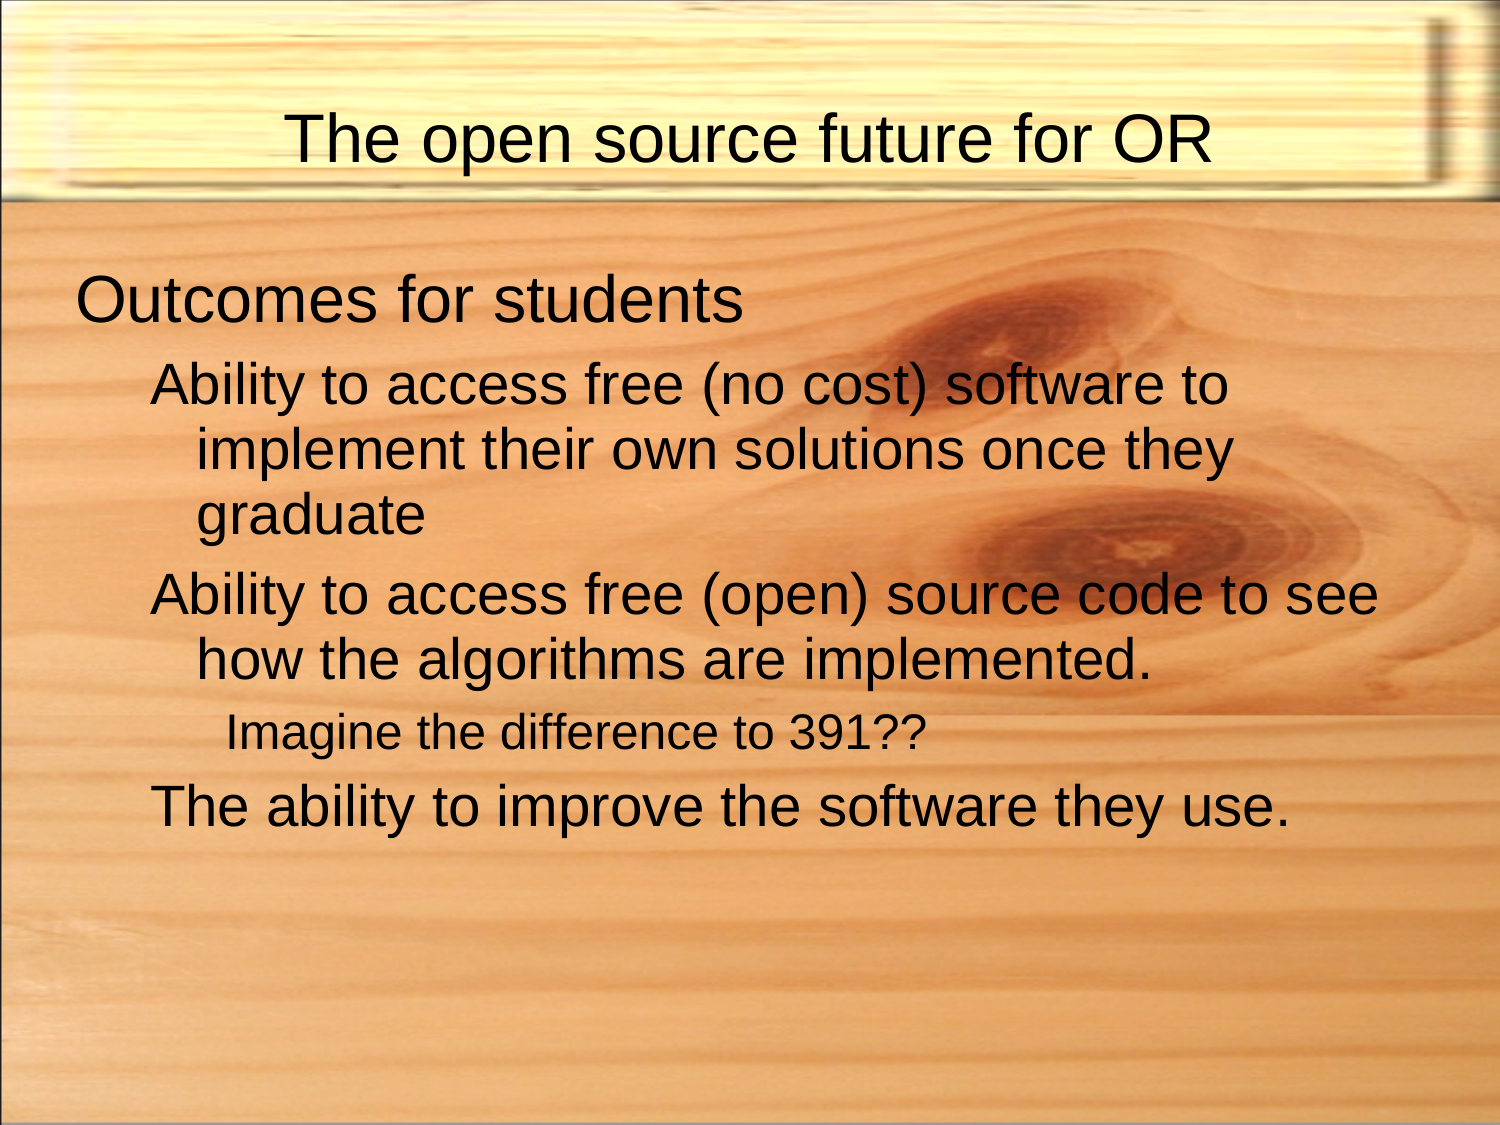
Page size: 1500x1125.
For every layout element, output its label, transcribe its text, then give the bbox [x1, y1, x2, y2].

list Outcomes for students Ability to access free (no cost) software to implement their own solutions once they graduate Ability to access free (open) source code to see how the algorithms are implemented. Imagine the difference to 391?? The ability to improve the software they use. [75, 262, 1426, 991]
title The open source future for OR [75, 52, 1426, 226]
picture [0, 0, 1500, 1125]
